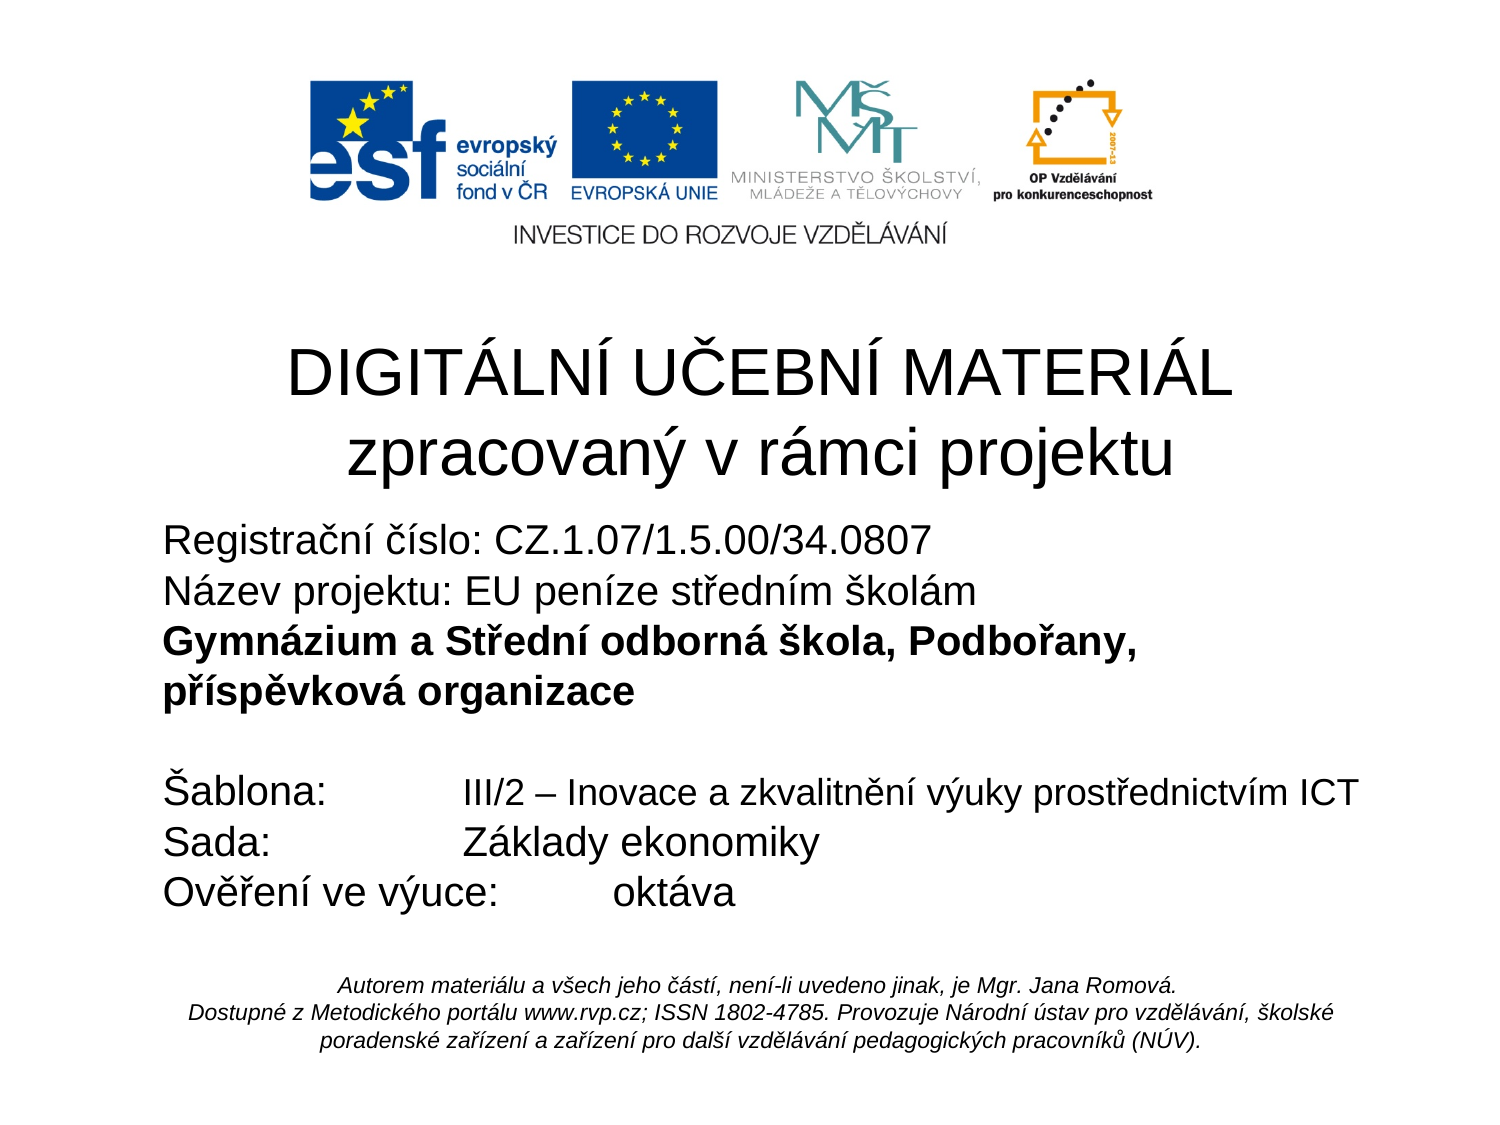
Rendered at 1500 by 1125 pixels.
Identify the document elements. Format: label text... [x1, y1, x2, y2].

title DIGITÁLNÍ UČEBNÍ MATERIÁL zpracovaný v rámci projektu [123, 321, 1399, 497]
picture [265, 42, 1210, 274]
text_box Autorem materiálu a všech jeho částí, není-li uvedeno jinak, je Mgr. Jana Romová. Dostupné z Metodického portálu www.rvp.cz; ISSN 1802-4785. Provozuje Národní ústav pro vzdělávání, školské poradenské zařízení a zařízení pro další vzdělávání pedagogických pracovníků (NÚV). [123, 940, 1399, 1083]
text_box Registrační číslo: CZ.1.07/1.5.00/34.0807 Název projektu: EU peníze středním školám Gymnázium a Střední odborná škola, Podbořany, příspěvková organizace Šablona: III/2 – Inovace a zkvalitnění výuky prostřednictvím ICT Sada: Základy ekonomiky Ověření ve výuce: oktáva [147, 515, 1376, 940]
